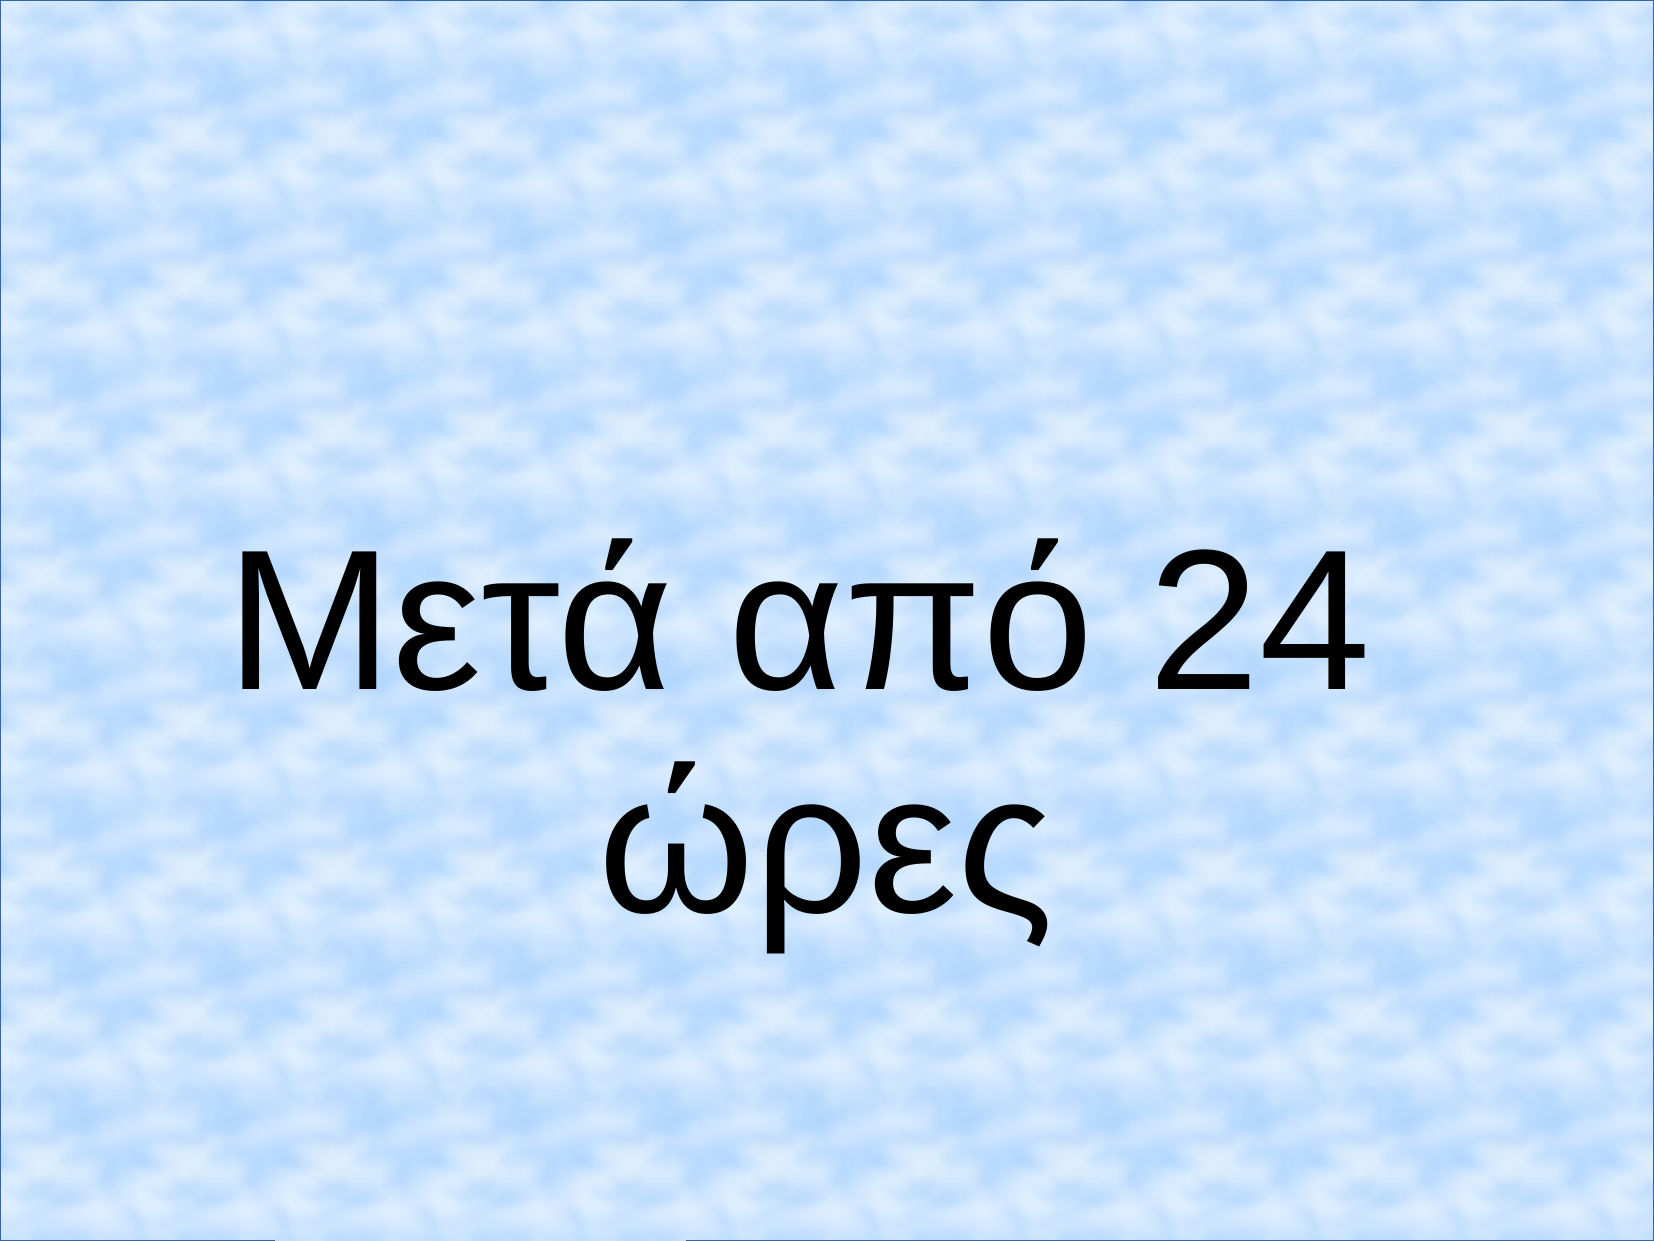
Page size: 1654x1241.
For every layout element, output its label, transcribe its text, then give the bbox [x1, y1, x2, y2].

text_box Μετά από 24 ώρες [0, 0, 1654, 1241]
